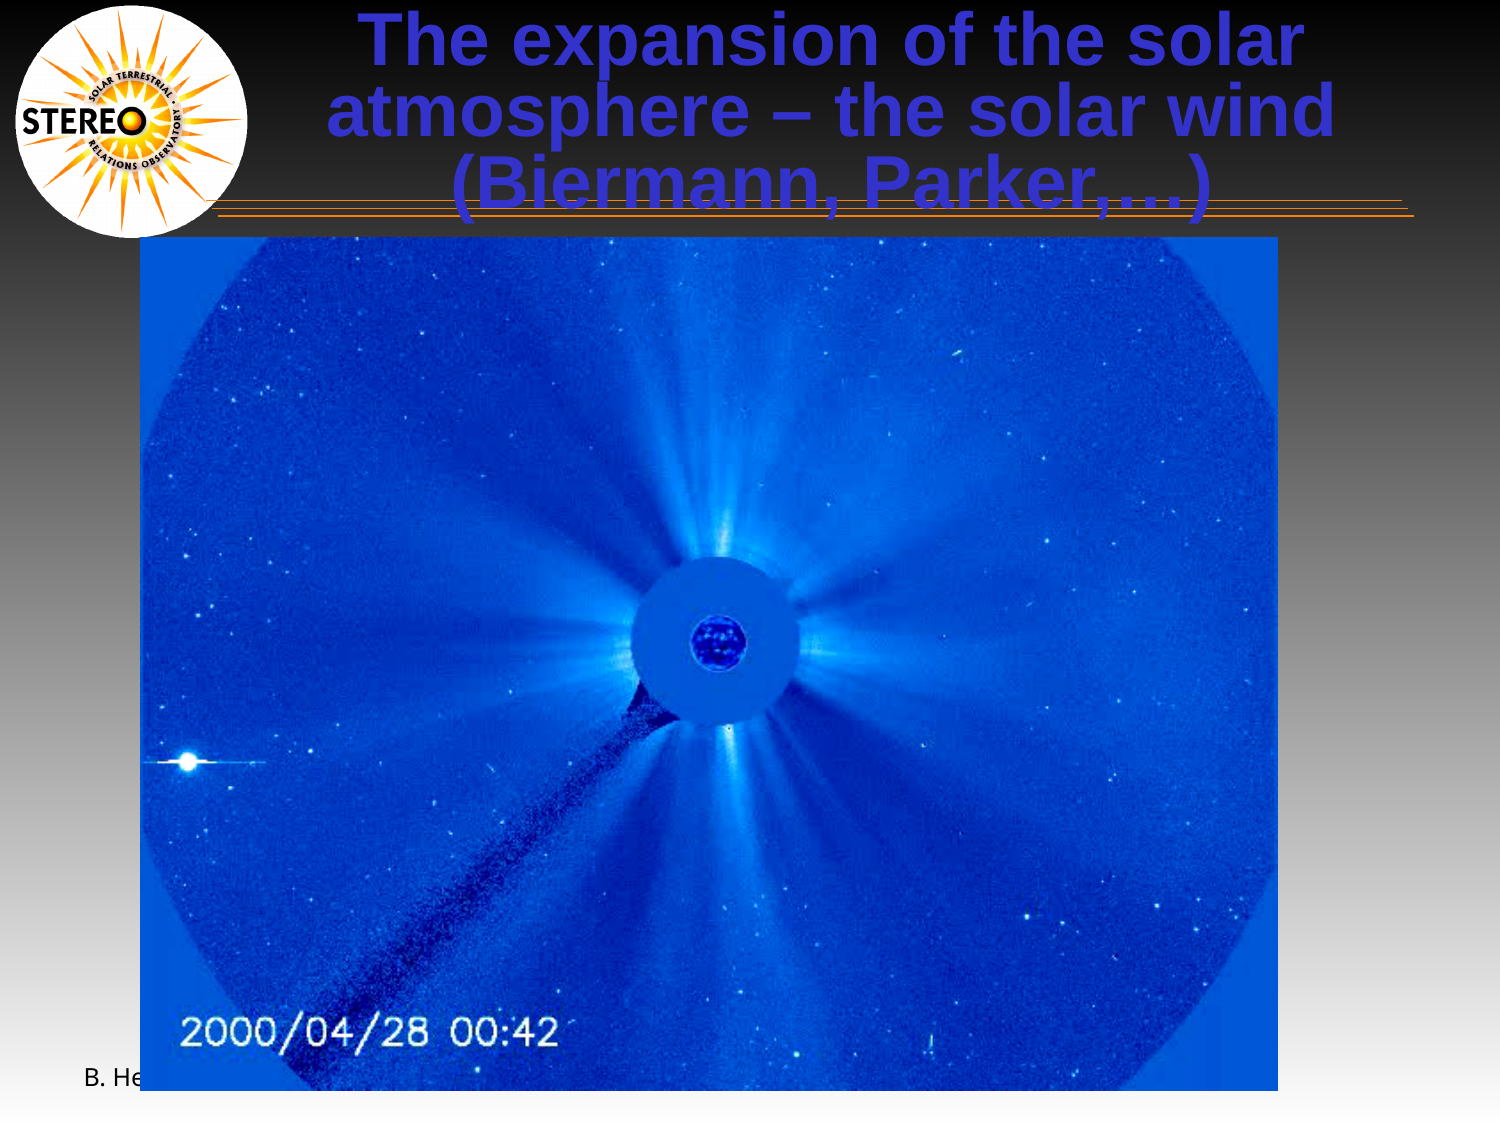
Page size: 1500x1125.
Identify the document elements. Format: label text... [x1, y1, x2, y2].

picture [10, 2, 1278, 1091]
title The expansion of the solar atmosphere – the solar wind (Biermann, Parker,…) [258, 62, 1406, 168]
